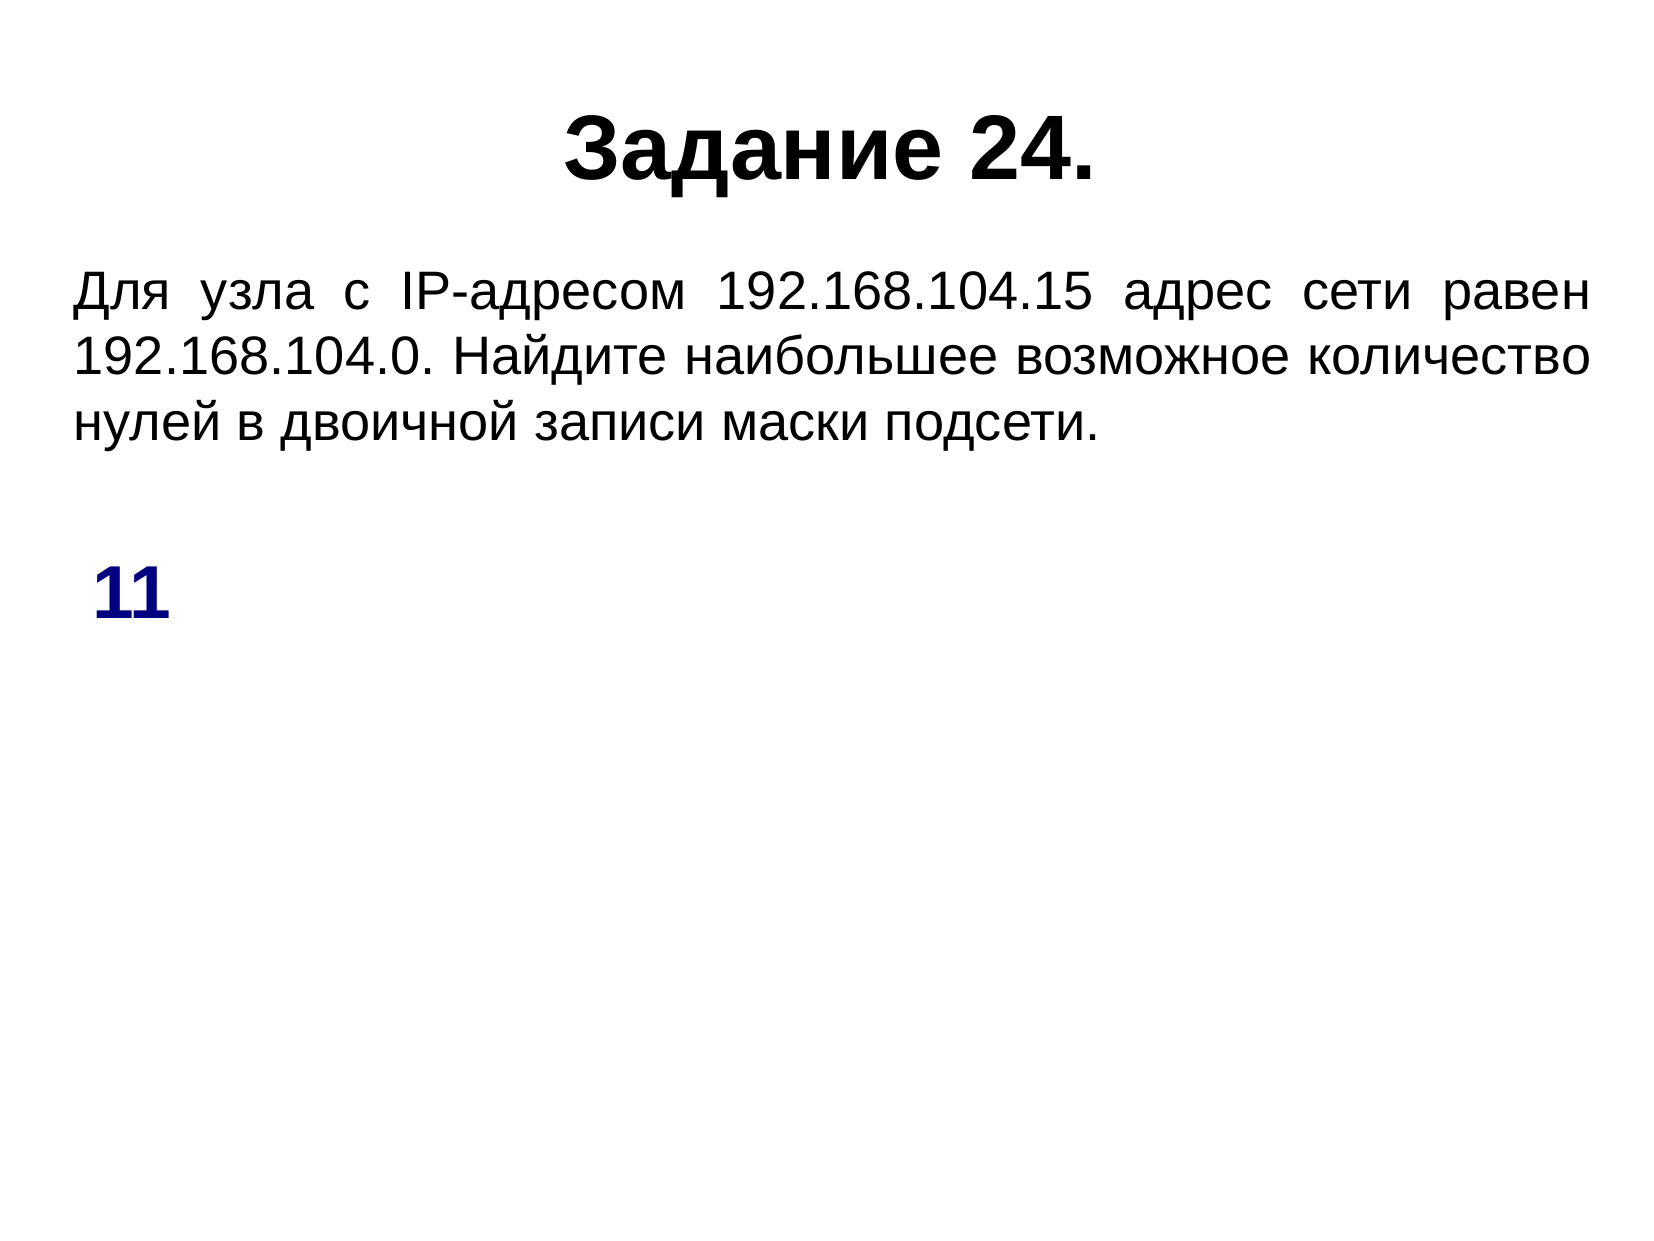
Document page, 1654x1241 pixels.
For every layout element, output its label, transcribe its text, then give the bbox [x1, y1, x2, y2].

list Для узла с IP-адресом 192.168.104.15 адрес сети равен 192.168.104.0. Найдите наибольшее возможное количество нулей в двоичной записи маски подсети. 11 [58, 248, 1609, 1205]
title Задание 24. [82, 68, 1571, 248]
